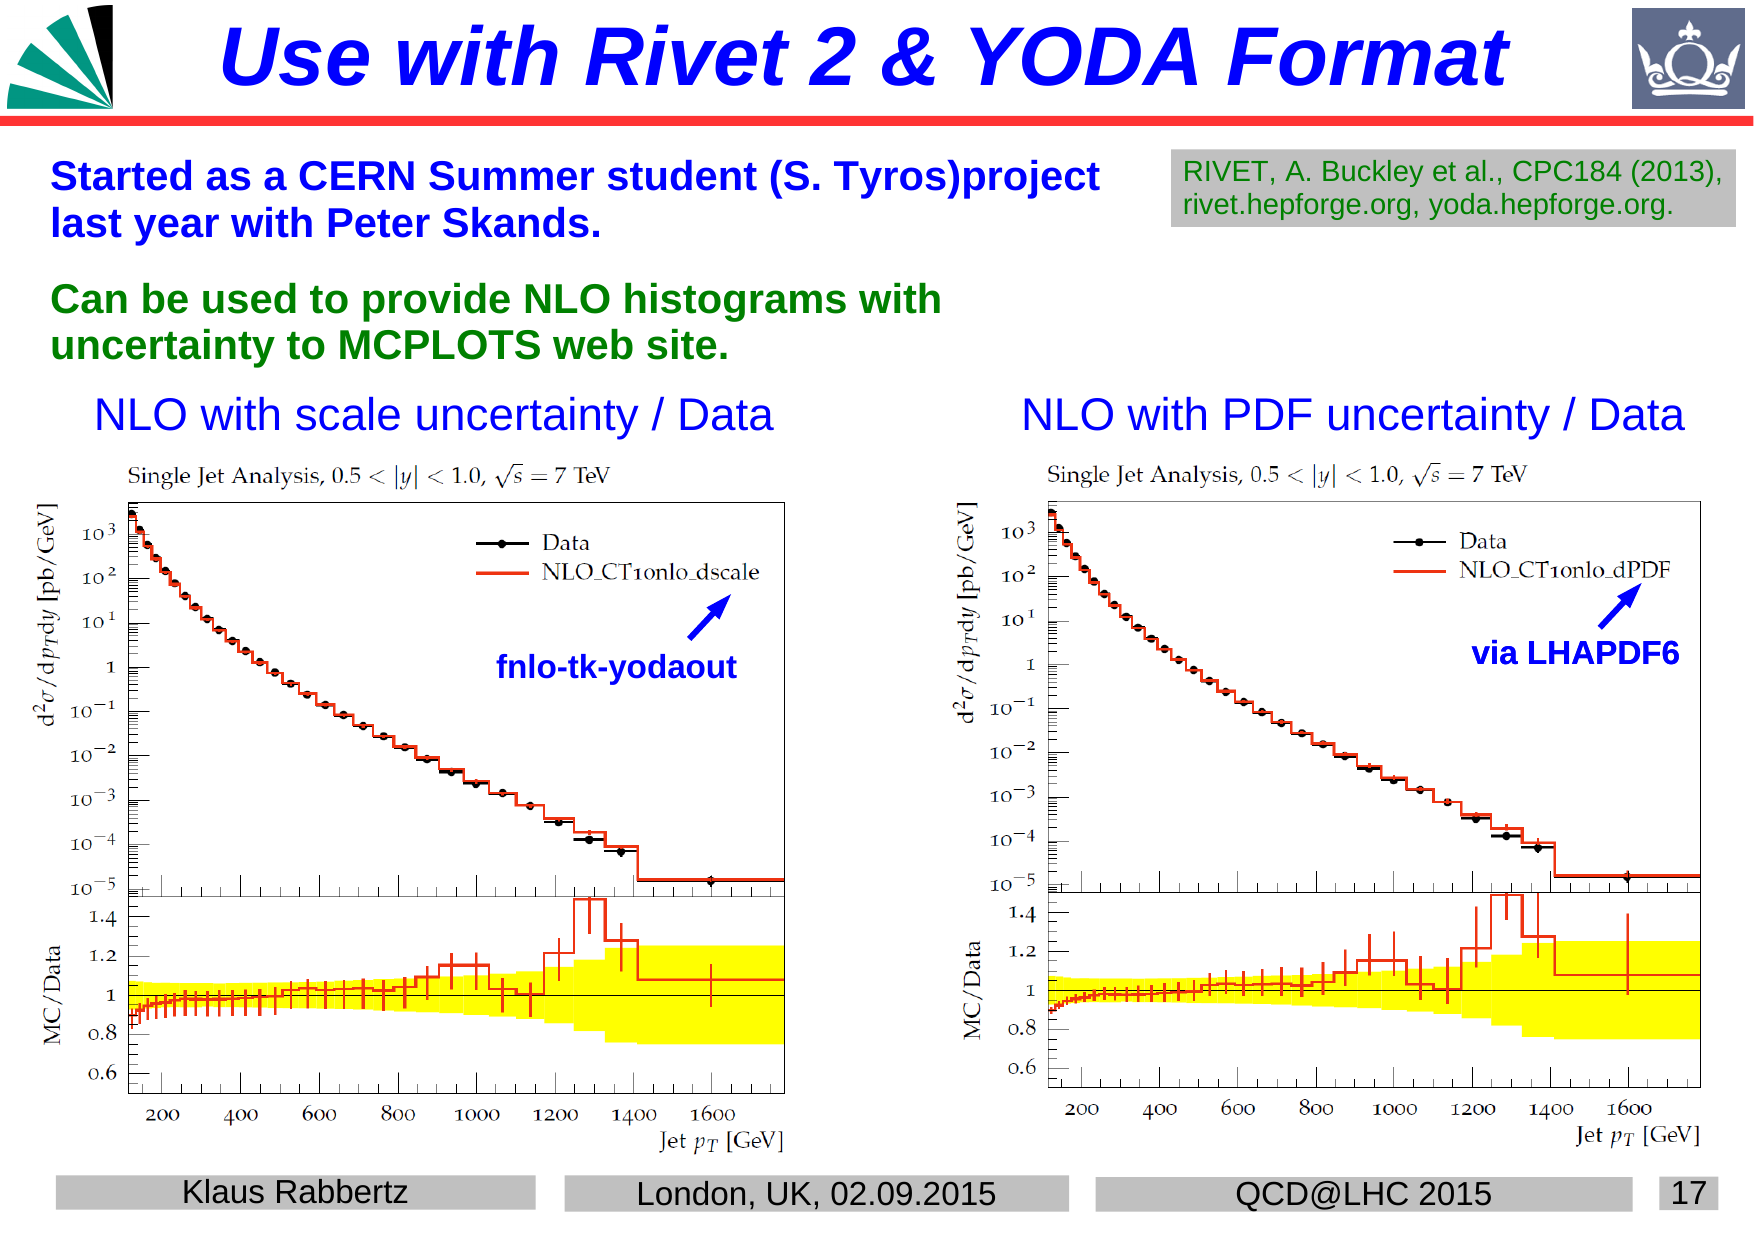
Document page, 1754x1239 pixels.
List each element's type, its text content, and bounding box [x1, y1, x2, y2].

picture [951, 455, 1724, 1152]
picture [1632, 8, 1745, 109]
text_box NLO with PDF uncertainty / Data [1009, 383, 1698, 447]
text_box NLO with scale uncertainty / Data [82, 383, 786, 447]
text_box RIVET, A. Buckley et al., CPC184 (2013), rivet.hepforge.org, yoda.hepforge.org. [1171, 149, 1732, 227]
picture [7, 5, 113, 110]
text_box via LHAPDF6 [1459, 628, 1691, 678]
title Use with Rivet 2 & YODA Format [123, 0, 1606, 114]
list Started as a CERN Summer student (S. Tyros)project last year with Peter Skands. Can be used to provide NLO histograms with uncertainty to MCPLOTS web site. [50, 152, 1111, 371]
picture [31, 456, 808, 1158]
text_box fnlo-tk-yodaout [484, 642, 749, 692]
